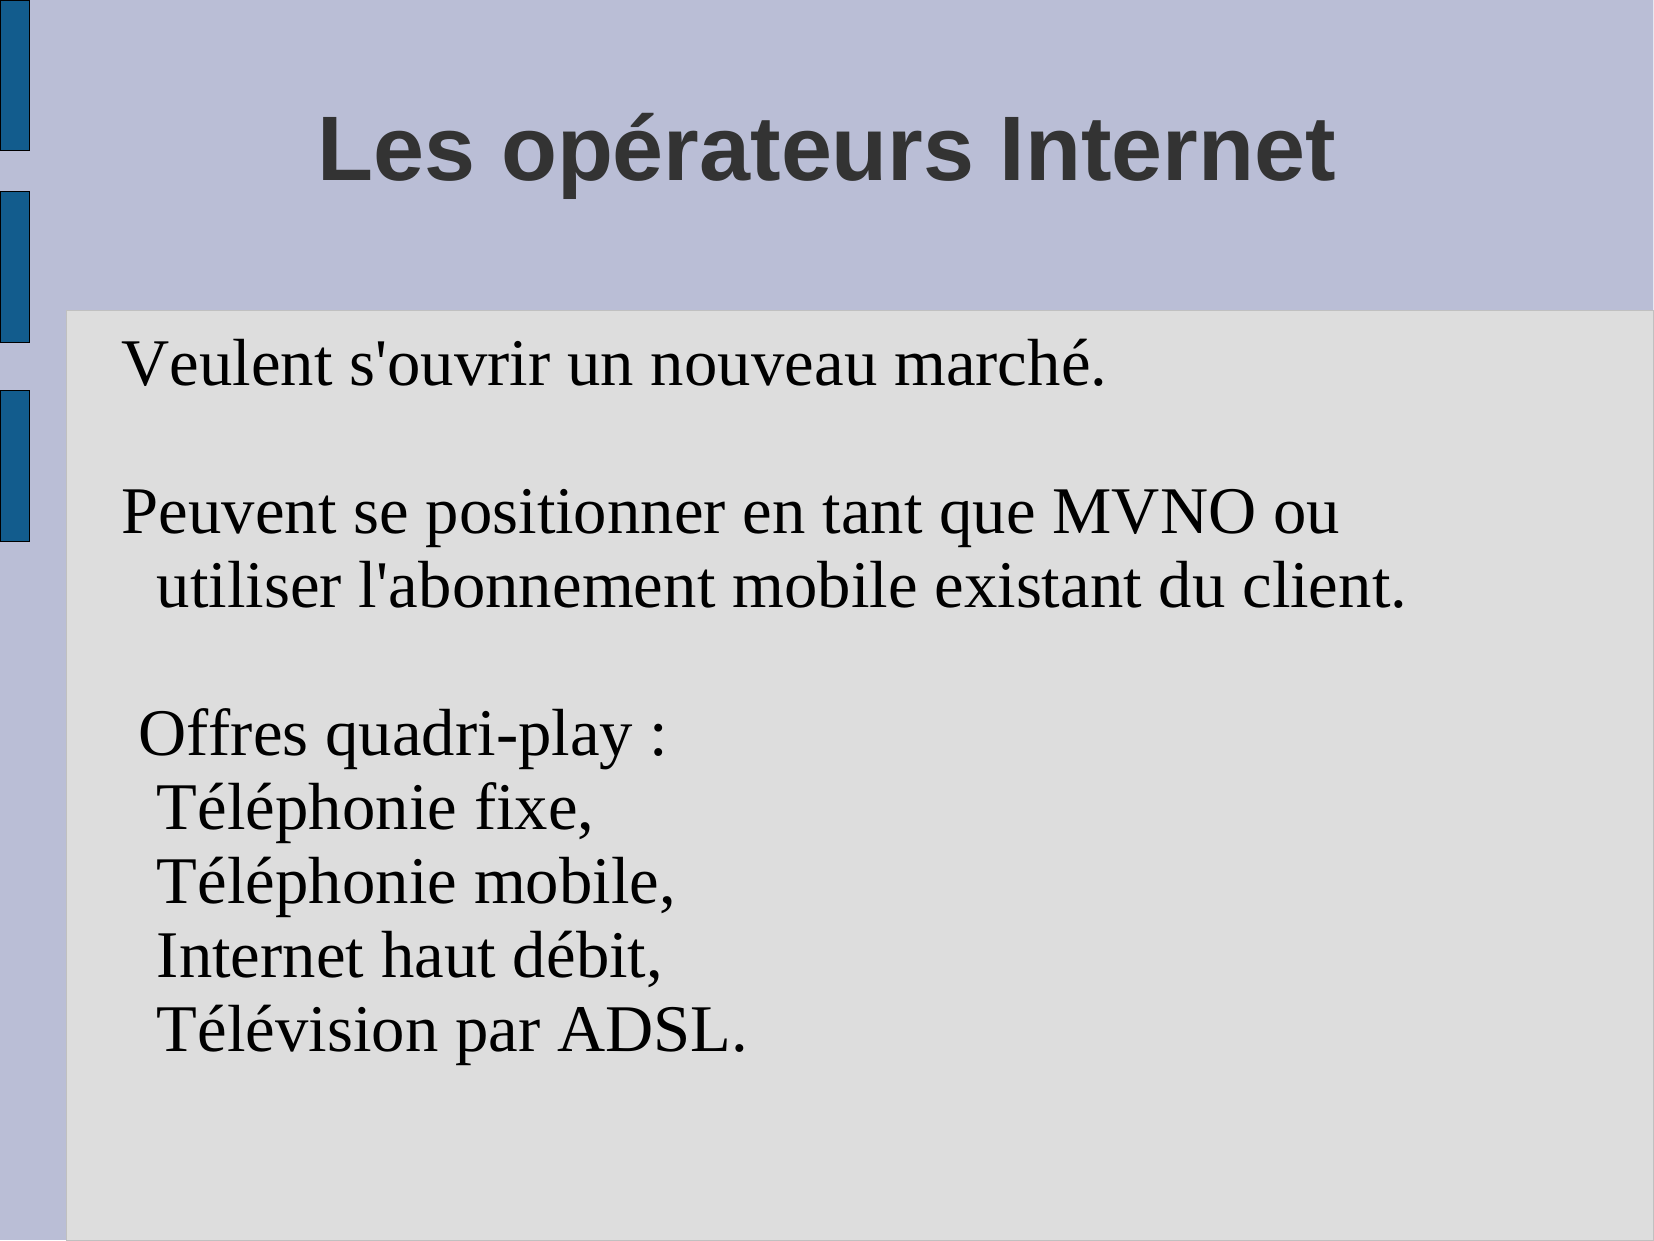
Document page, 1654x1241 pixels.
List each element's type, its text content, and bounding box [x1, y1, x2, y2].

title Les opérateurs Internet [121, 91, 1534, 207]
subtitle Veulent s'ouvrir un nouveau marché. Peuvent se positionner en tant que MVNO ou utiliser l'abonnement mobile existant du client. Offres quadri-play : Téléphonie fixe, Téléphonie mobile, Internet haut débit, Télévision par ADSL. [121, 265, 1534, 1127]
